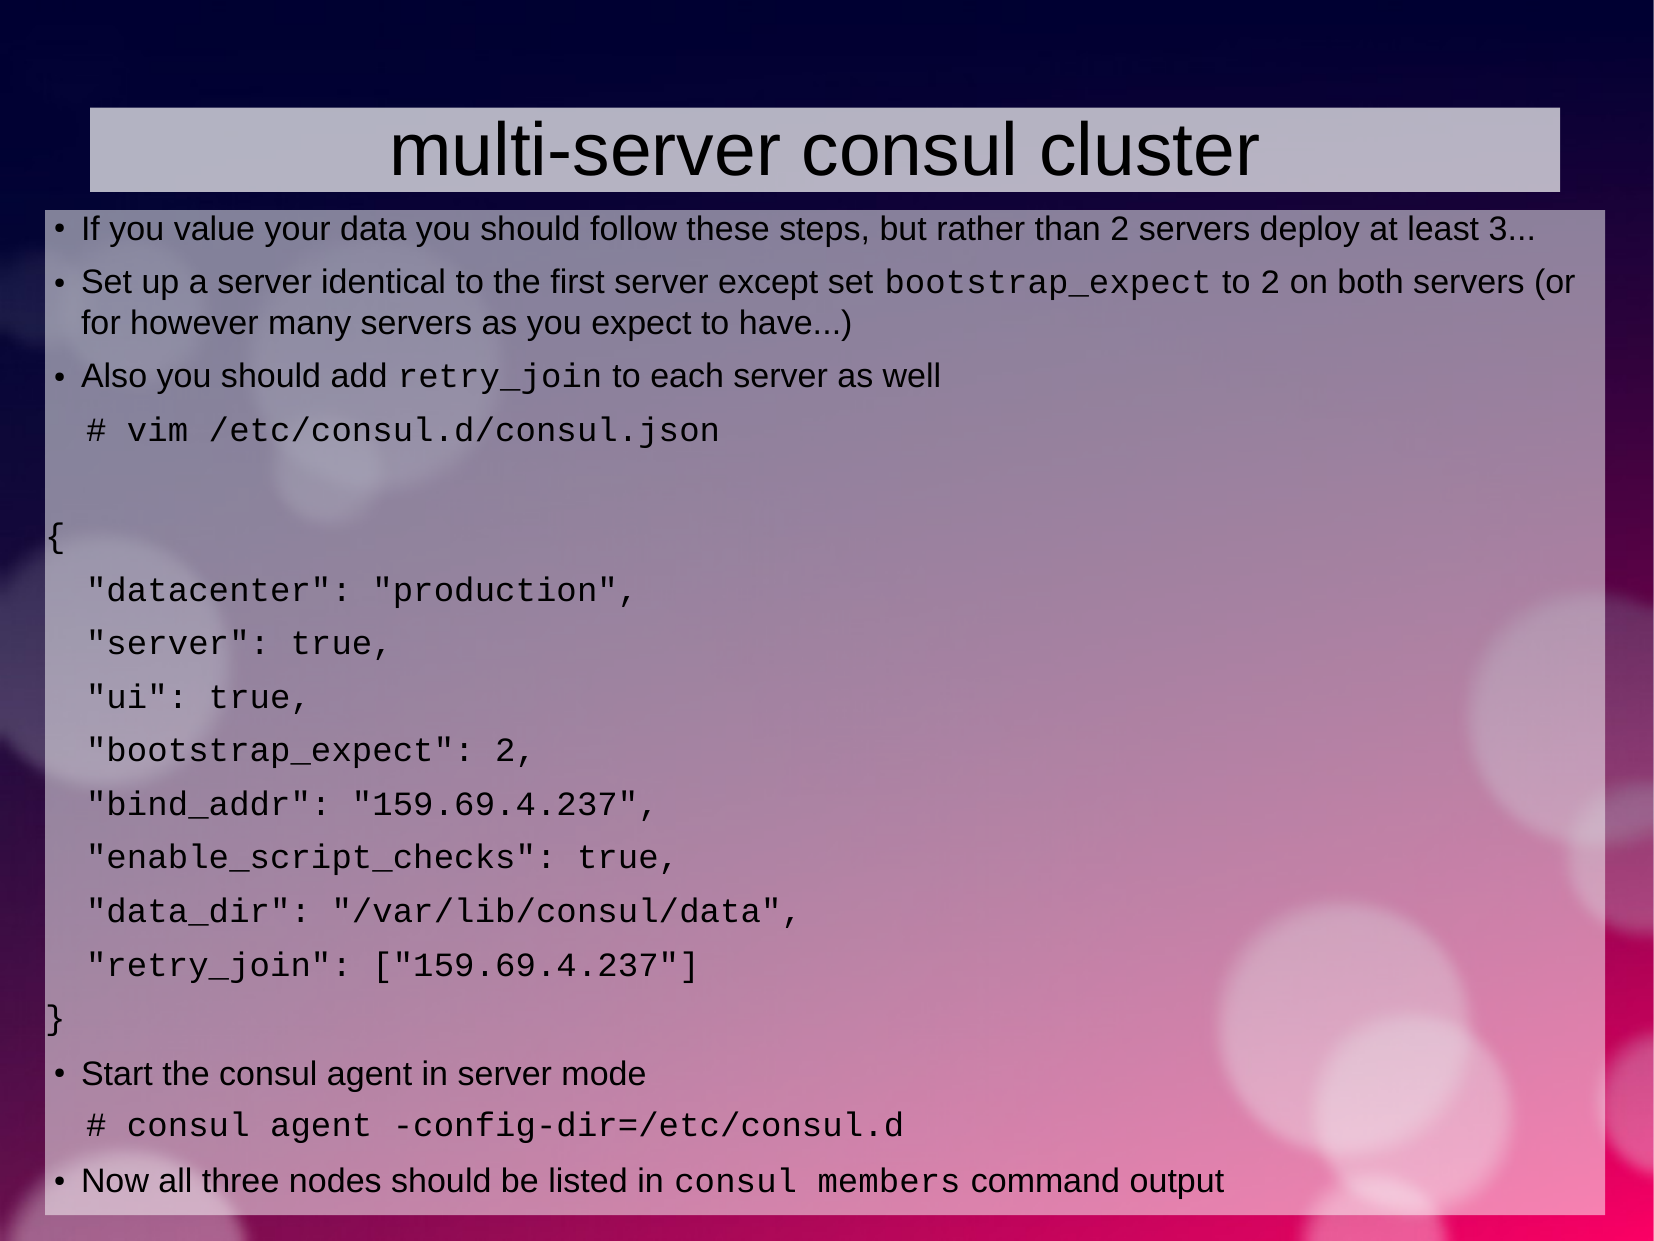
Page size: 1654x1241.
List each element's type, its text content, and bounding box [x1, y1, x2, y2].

list If you value your data you should follow these steps, but rather than 2 servers deploy at least 3... Set up a server identical to the first server except set bootstrap_expect to 2 on both servers (or for however many servers as you expect to have...) Also you should add retry_join to each server as well # vim /etc/consul.d/consul.json { "datacenter": "production", "server": true, "ui": true, "bootstrap_expect": 2, "bind_addr": "159.69.4.237", "enable_script_checks": true, "data_dir": "/var/lib/consul/data", "retry_join": ["159.69.4.237"] } Start the consul agent in server mode # consul agent -config-dir=/etc/consul.d Now all three nodes should be listed in consul members command output [45, 210, 1606, 1216]
picture [0, 0, 1654, 1241]
text_box multi-server consul cluster [90, 107, 1561, 192]
